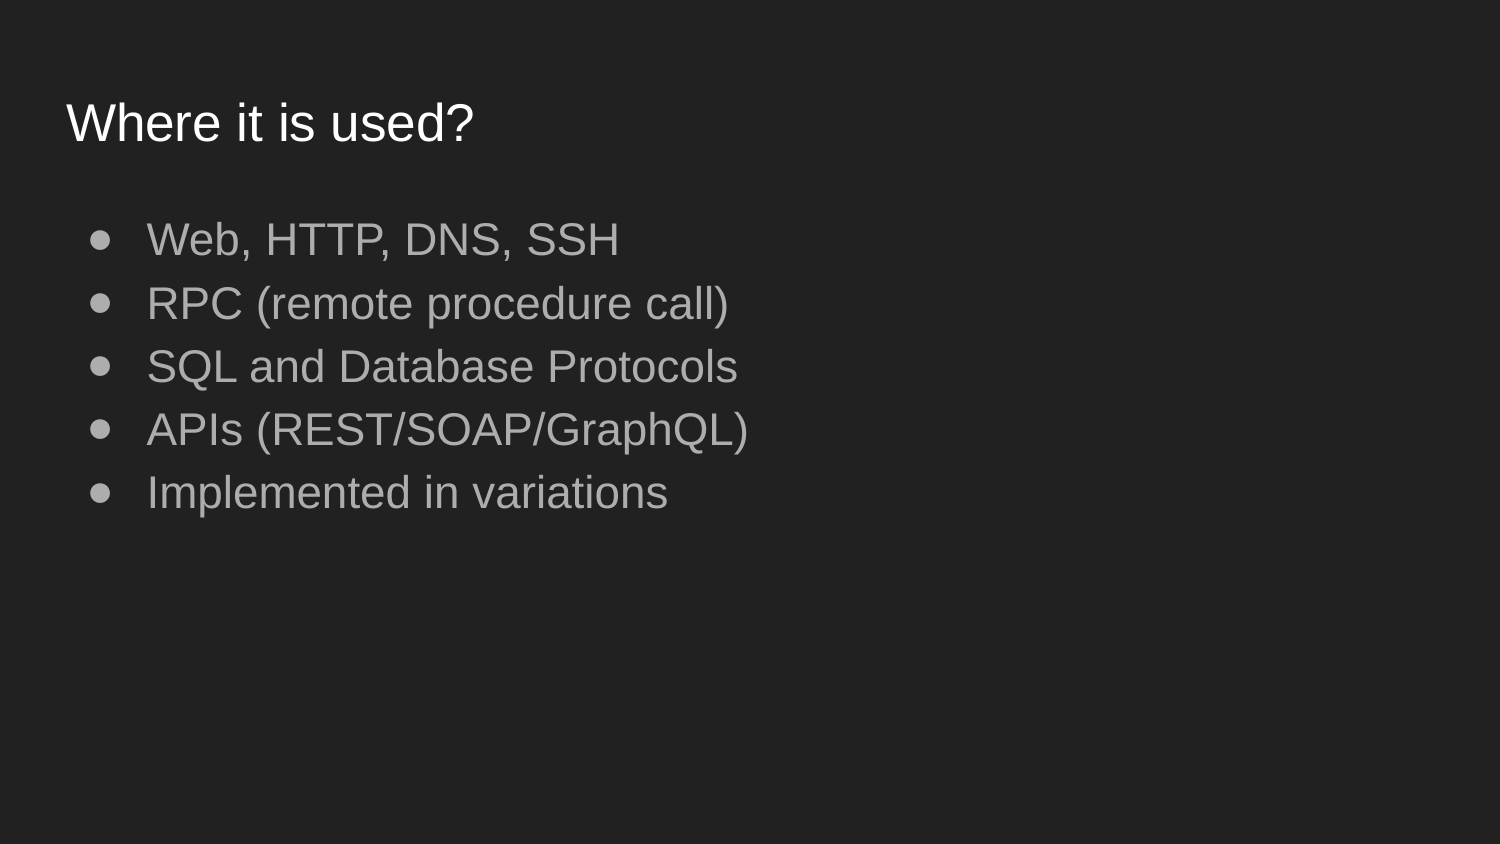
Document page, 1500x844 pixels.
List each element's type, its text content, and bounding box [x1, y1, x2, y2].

list Web, HTTP, DNS, SSH RPC (remote procedure call) SQL and Database Protocols APIs (REST/SOAP/GraphQL) Implemented in variations [56, 186, 992, 570]
title Where it is used? [51, 72, 1449, 167]
